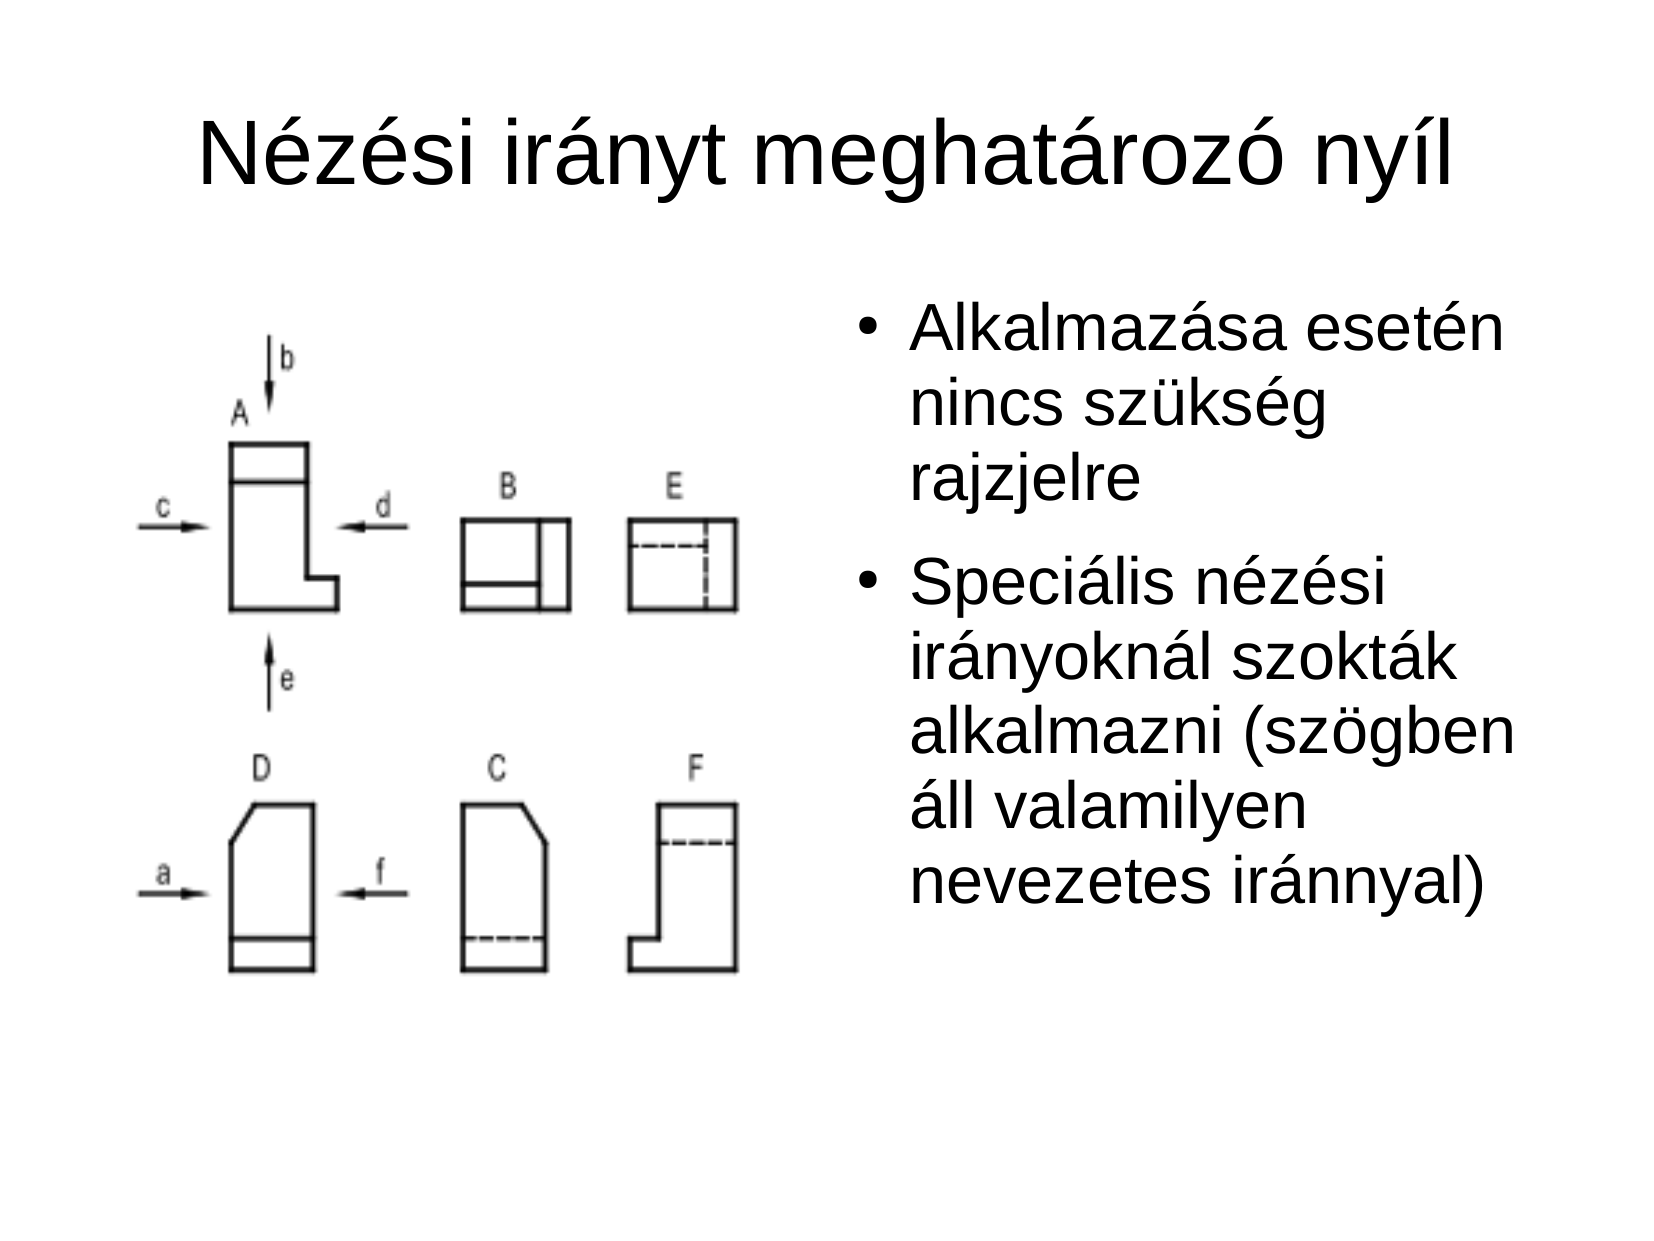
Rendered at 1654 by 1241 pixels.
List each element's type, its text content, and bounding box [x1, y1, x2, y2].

title Nézési irányt meghatározó nyíl [82, 49, 1571, 257]
list Alkalmazása esetén nincs szükség rajzjelre Speciális nézési irányoknál szokták alkalmazni (szögben áll valamilyen nevezetes iránnyal) [838, 290, 1571, 1010]
picture [59, 318, 768, 1004]
